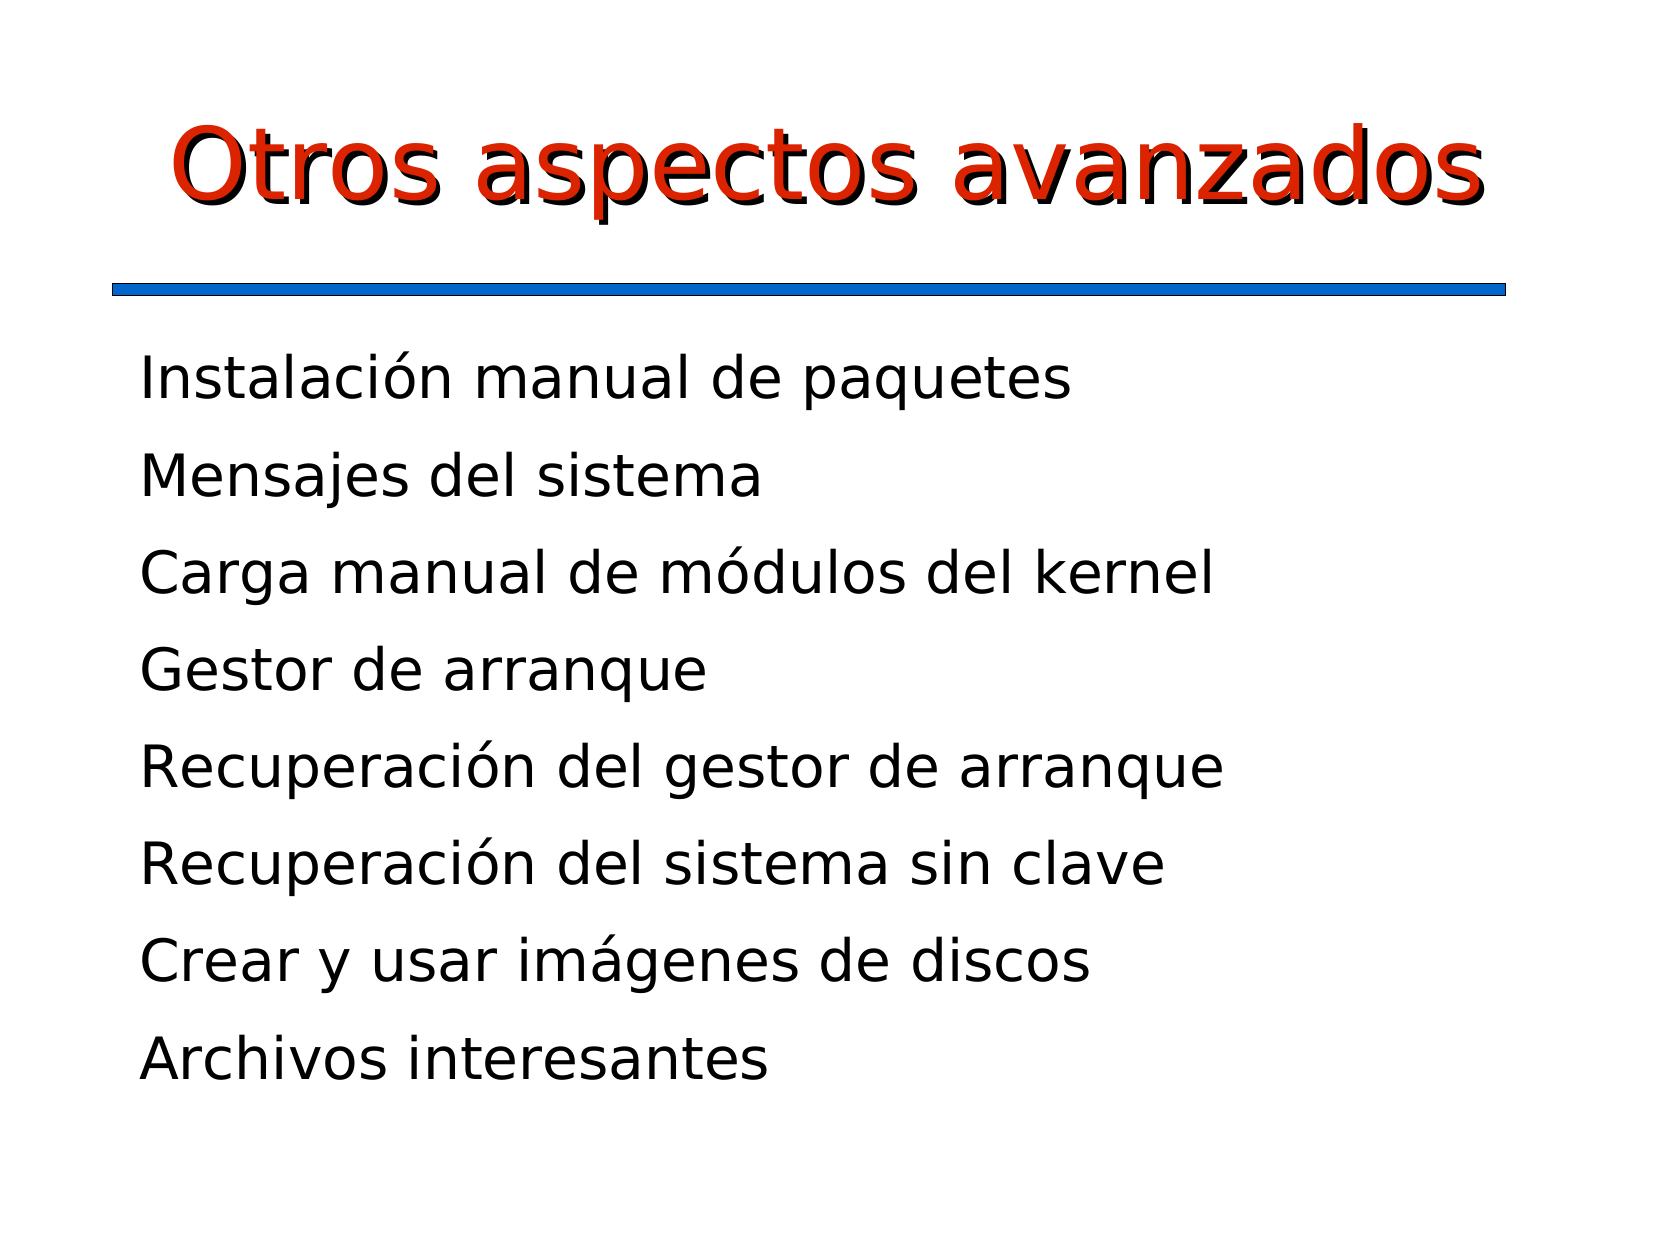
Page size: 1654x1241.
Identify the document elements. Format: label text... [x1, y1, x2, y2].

list Instalación manual de paquetes Mensajes del sistema Carga manual de módulos del kernel Gestor de arranque Recuperación del gestor de arranque Recuperación del sistema sin clave Crear y usar imágenes de discos Archivos interesantes [121, 344, 1534, 1127]
title Otros aspectos avanzados [121, 61, 1534, 269]
